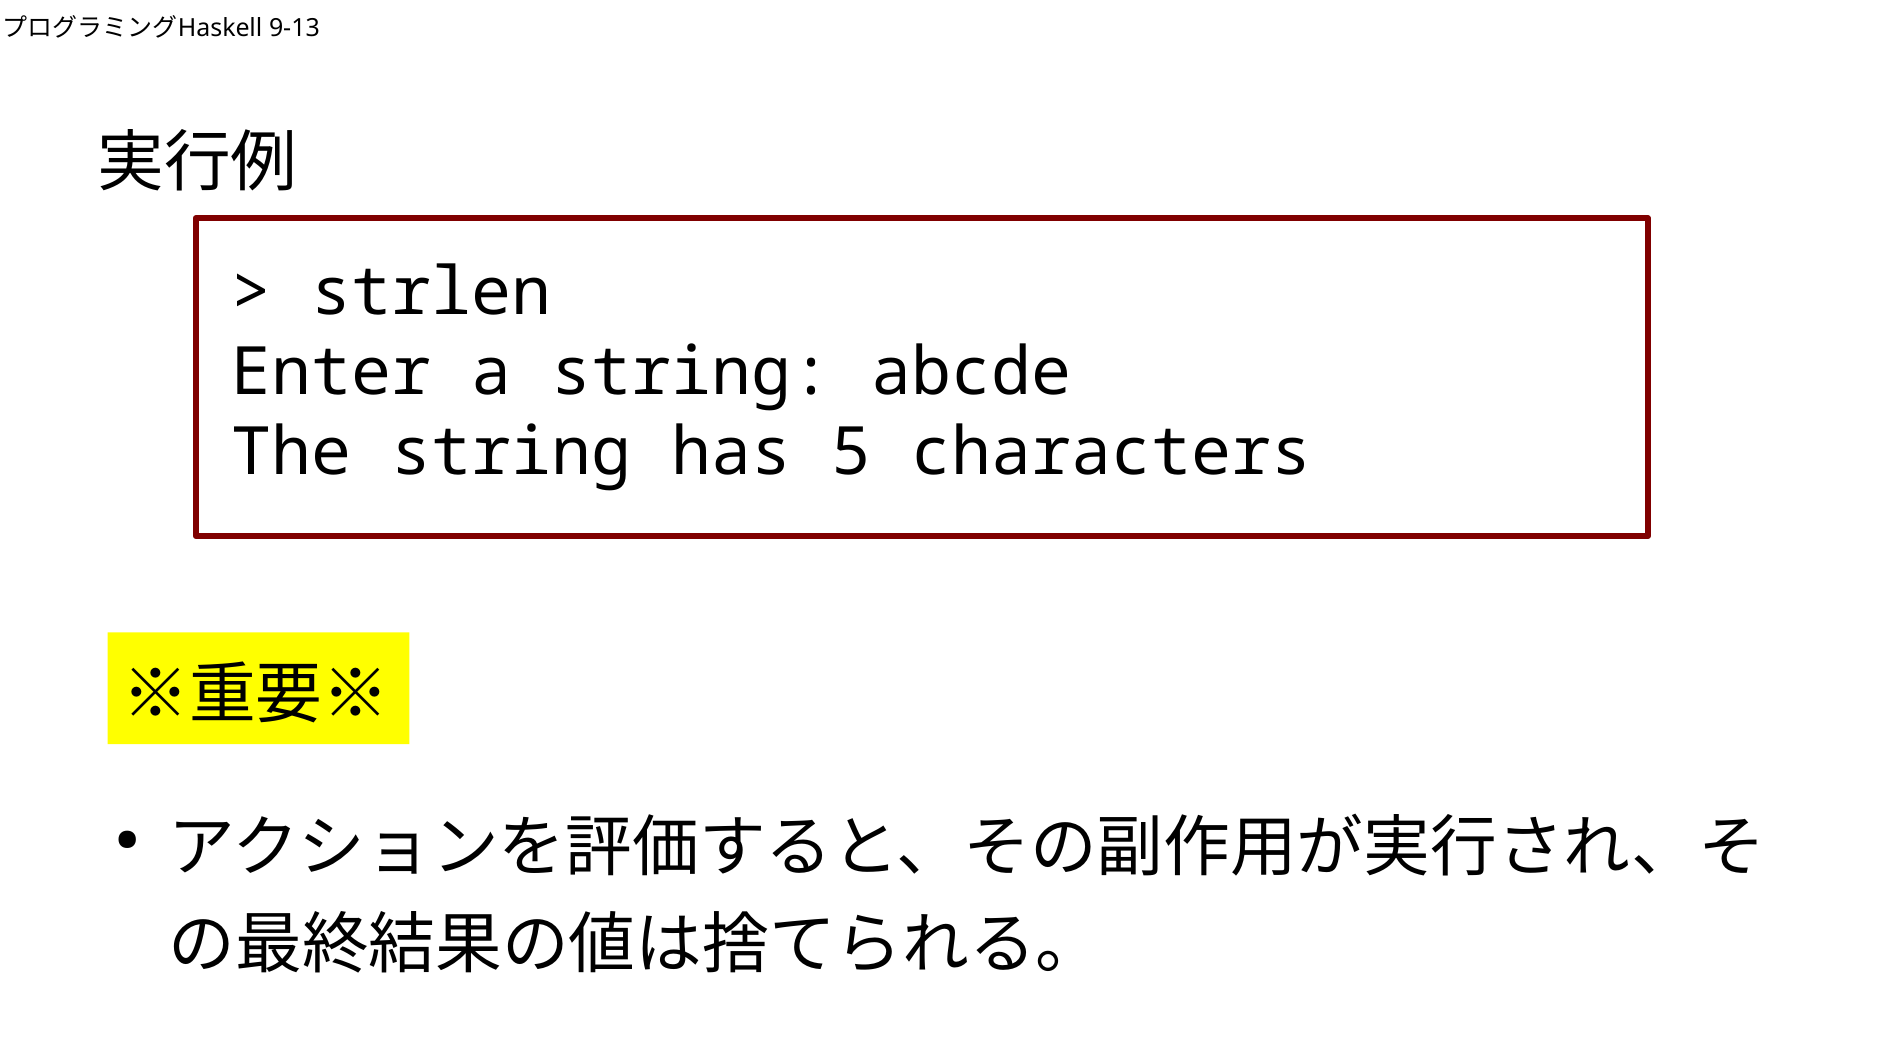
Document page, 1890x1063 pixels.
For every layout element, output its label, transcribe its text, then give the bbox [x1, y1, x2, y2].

list 実行例 [94, 104, 1796, 178]
list アクションを評価すると、その副作用が実行され、その最終結果の値は捨てられる。 [94, 789, 1796, 930]
text_box ※重要※ [107, 632, 410, 715]
text_box > strlen Enter a string: abcde The string has 5 characters [195, 218, 1648, 537]
